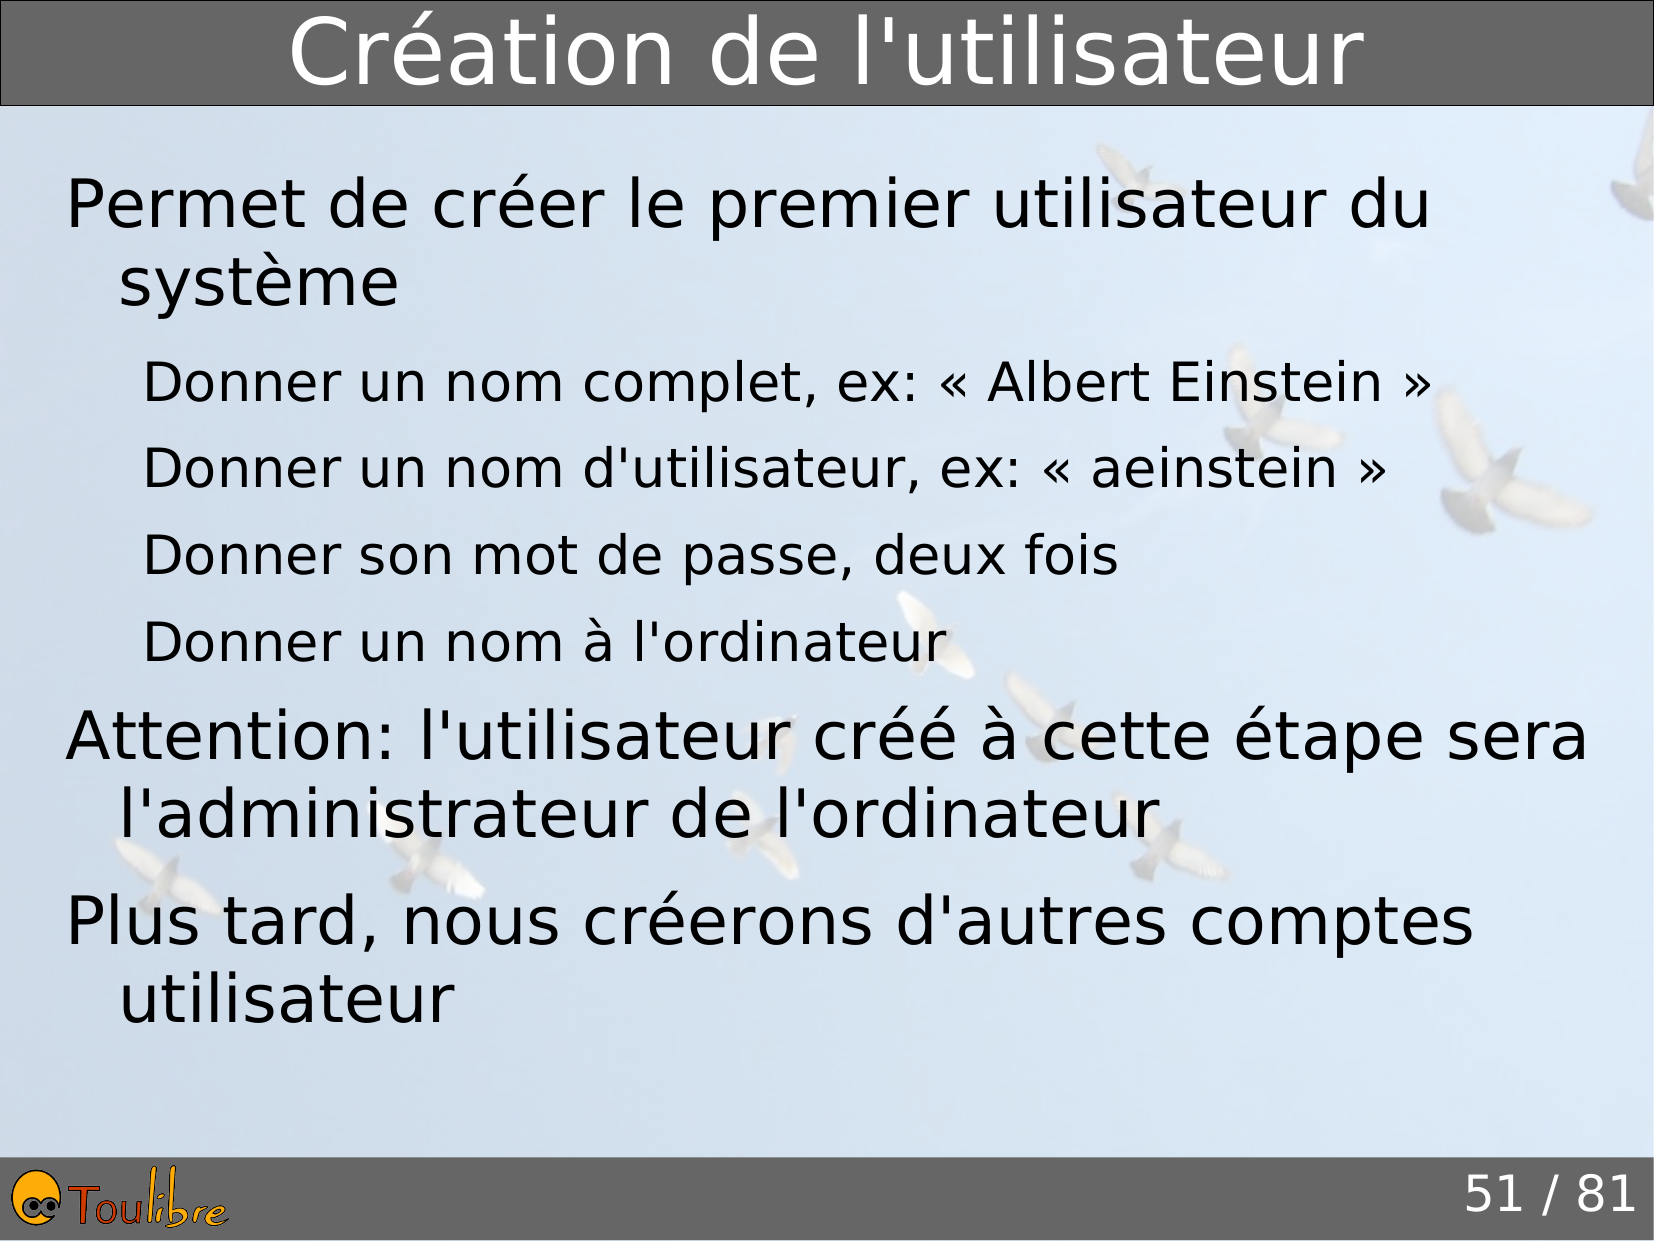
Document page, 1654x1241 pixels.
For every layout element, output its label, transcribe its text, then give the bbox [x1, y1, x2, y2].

title Création de l'utilisateur [0, 0, 1654, 107]
picture [11, 1165, 229, 1228]
list Permet de créer le premier utilisateur du système Donner un nom complet, ex: « Albert Einstein » Donner un nom d'utilisateur, ex: « aeinstein » Donner son mot de passe, deux fois Donner un nom à l'ordinateur Attention: l'utilisateur créé à cette étape sera l'administrateur de l'ordinateur Plus tard, nous créerons d'autres comptes utilisateur [47, 165, 1609, 1076]
